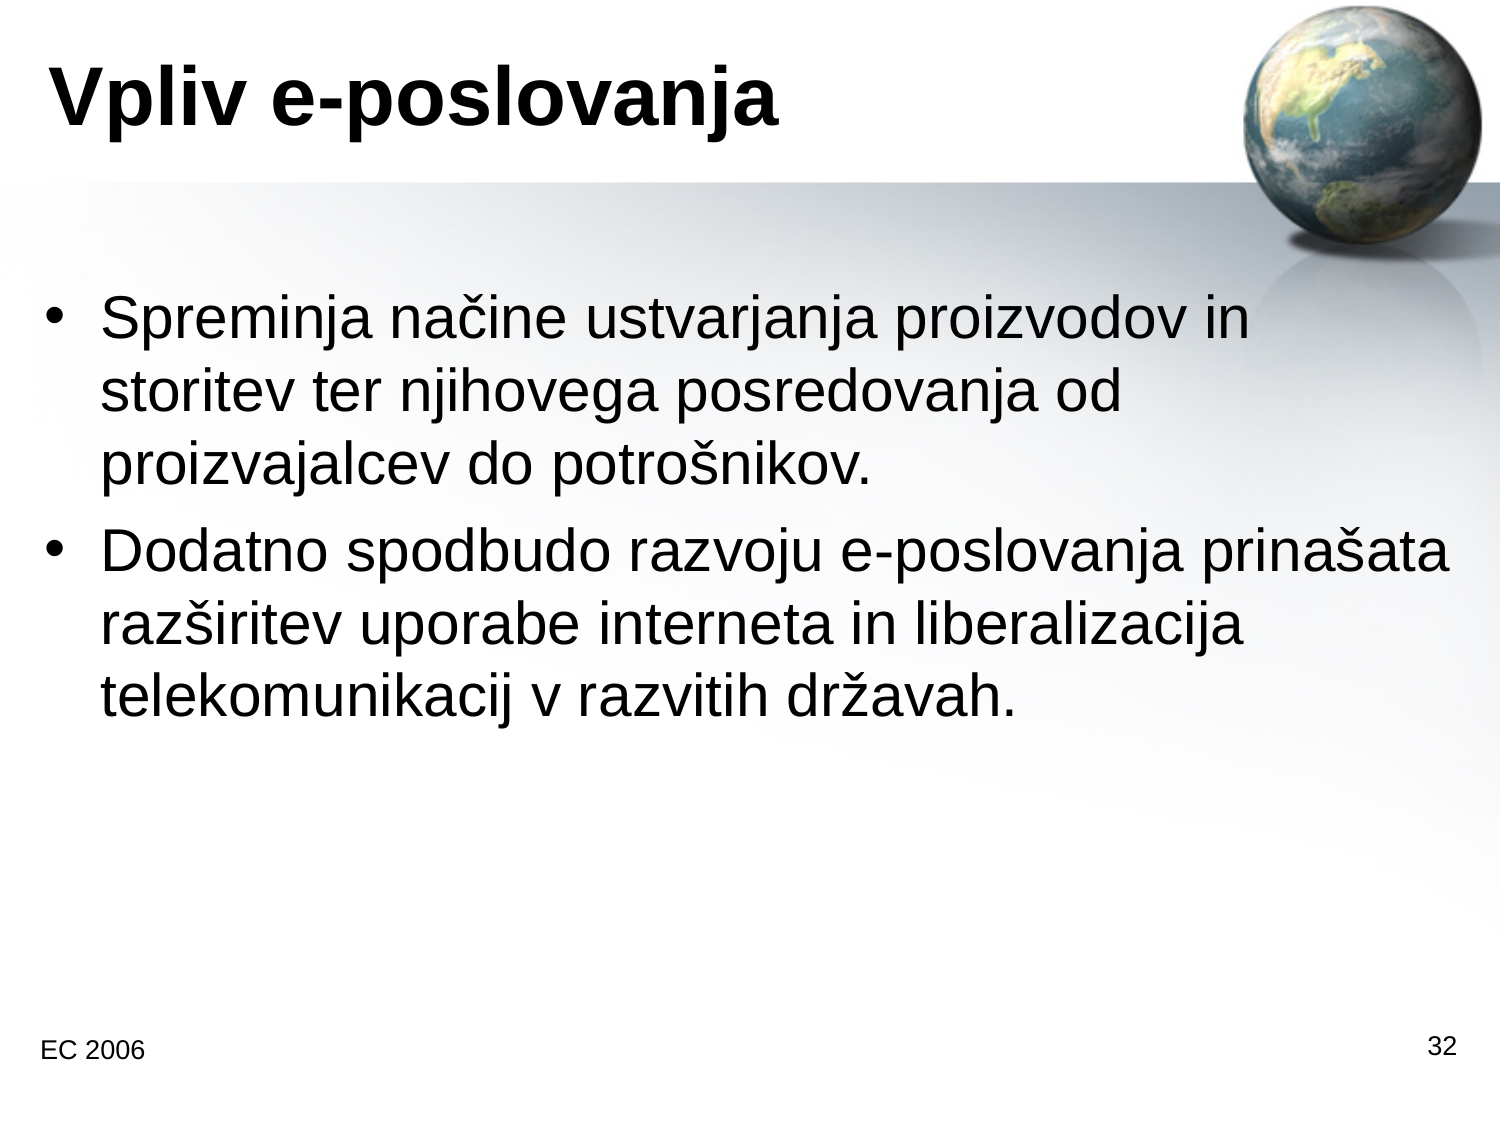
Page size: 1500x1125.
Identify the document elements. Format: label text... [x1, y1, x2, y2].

title Vpliv e-poslovanja [33, 22, 1239, 162]
list Spreminja načine ustvarjanja proizvodov in storitev ter njihovega posredovanja od proizvajalcev do potrošnikov. Dodatno spodbudo razvoju e-poslovanja prinašata razširitev uporabe interneta in liberalizacija telekomunikacij v razvitih državah. [29, 271, 1471, 995]
text_box <number> [1159, 1020, 1473, 1096]
text_box EC 2006 [25, 1025, 338, 1101]
picture [0, 0, 1500, 1125]
